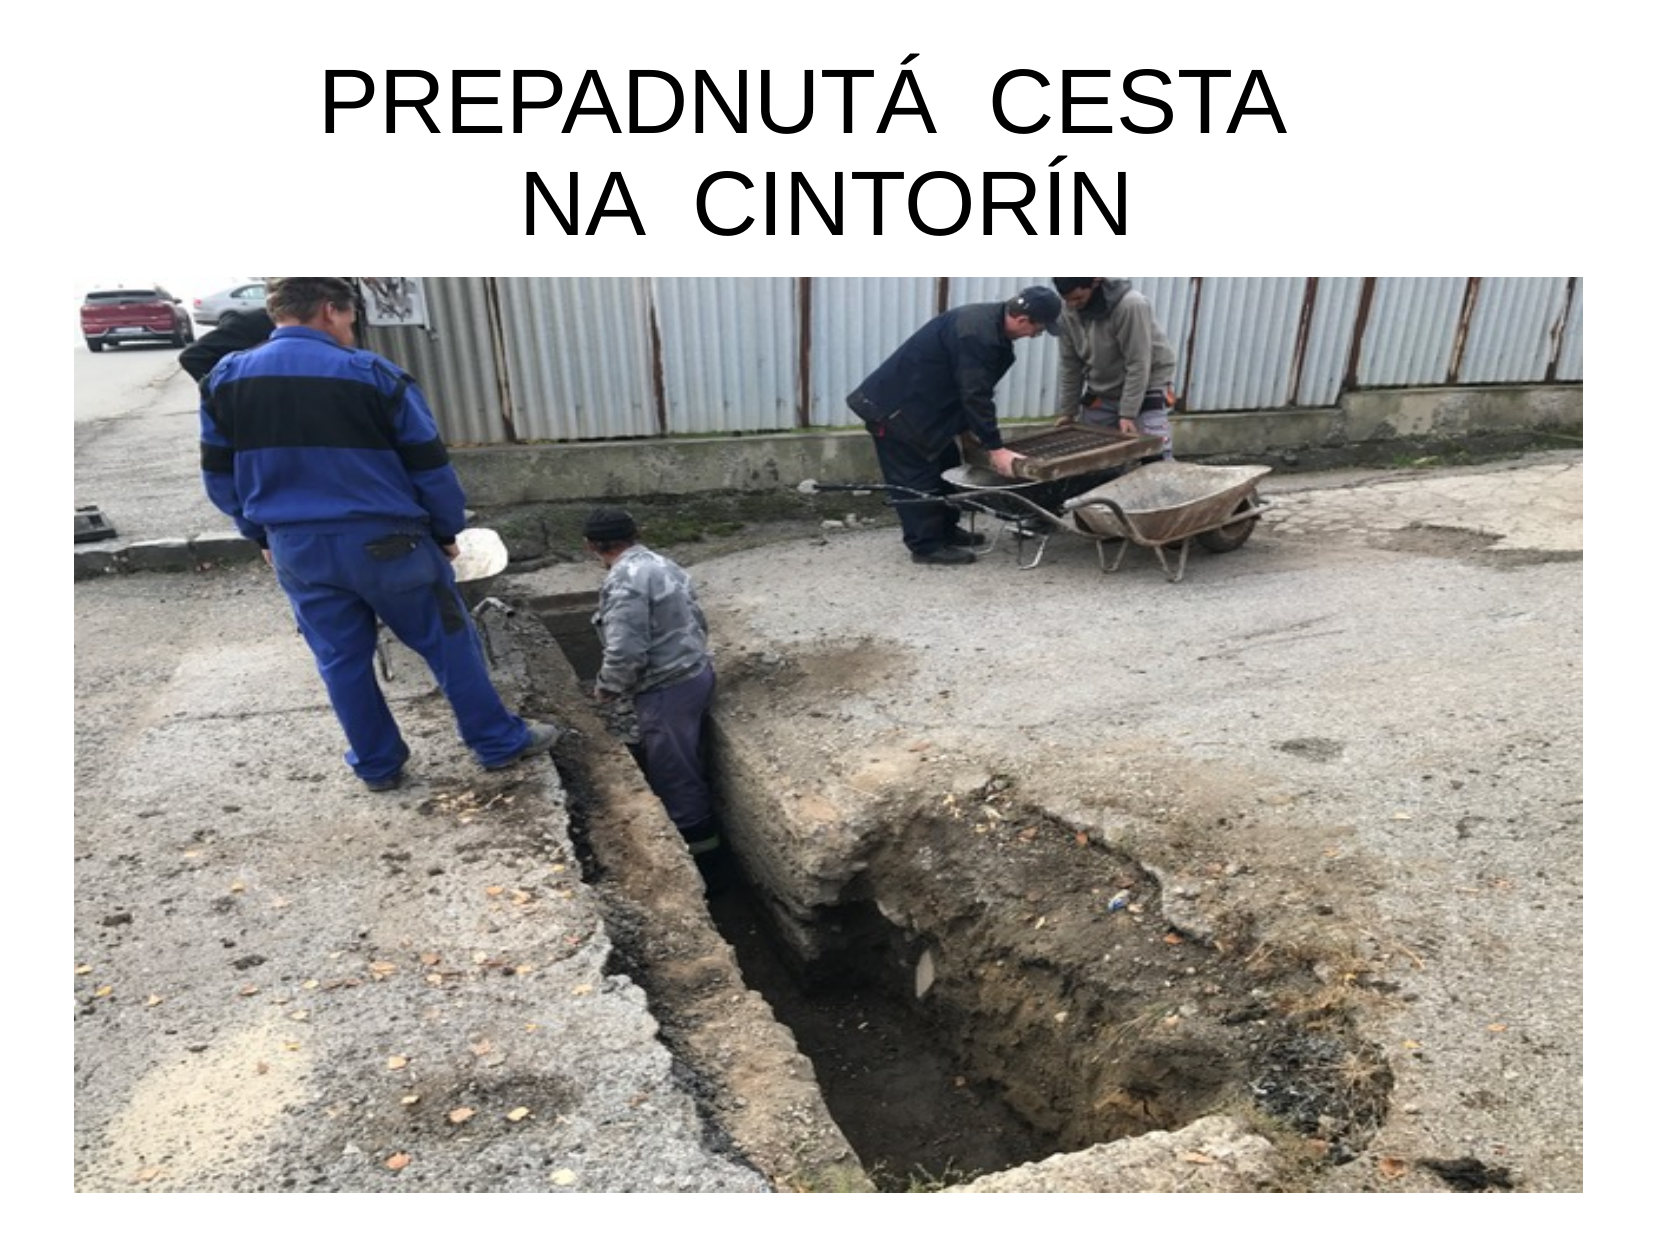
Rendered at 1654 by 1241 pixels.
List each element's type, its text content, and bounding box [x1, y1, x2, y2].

picture [74, 277, 1583, 1193]
title PREPADNUTÁ CESTA NA CINTORÍN [82, 49, 1571, 257]
